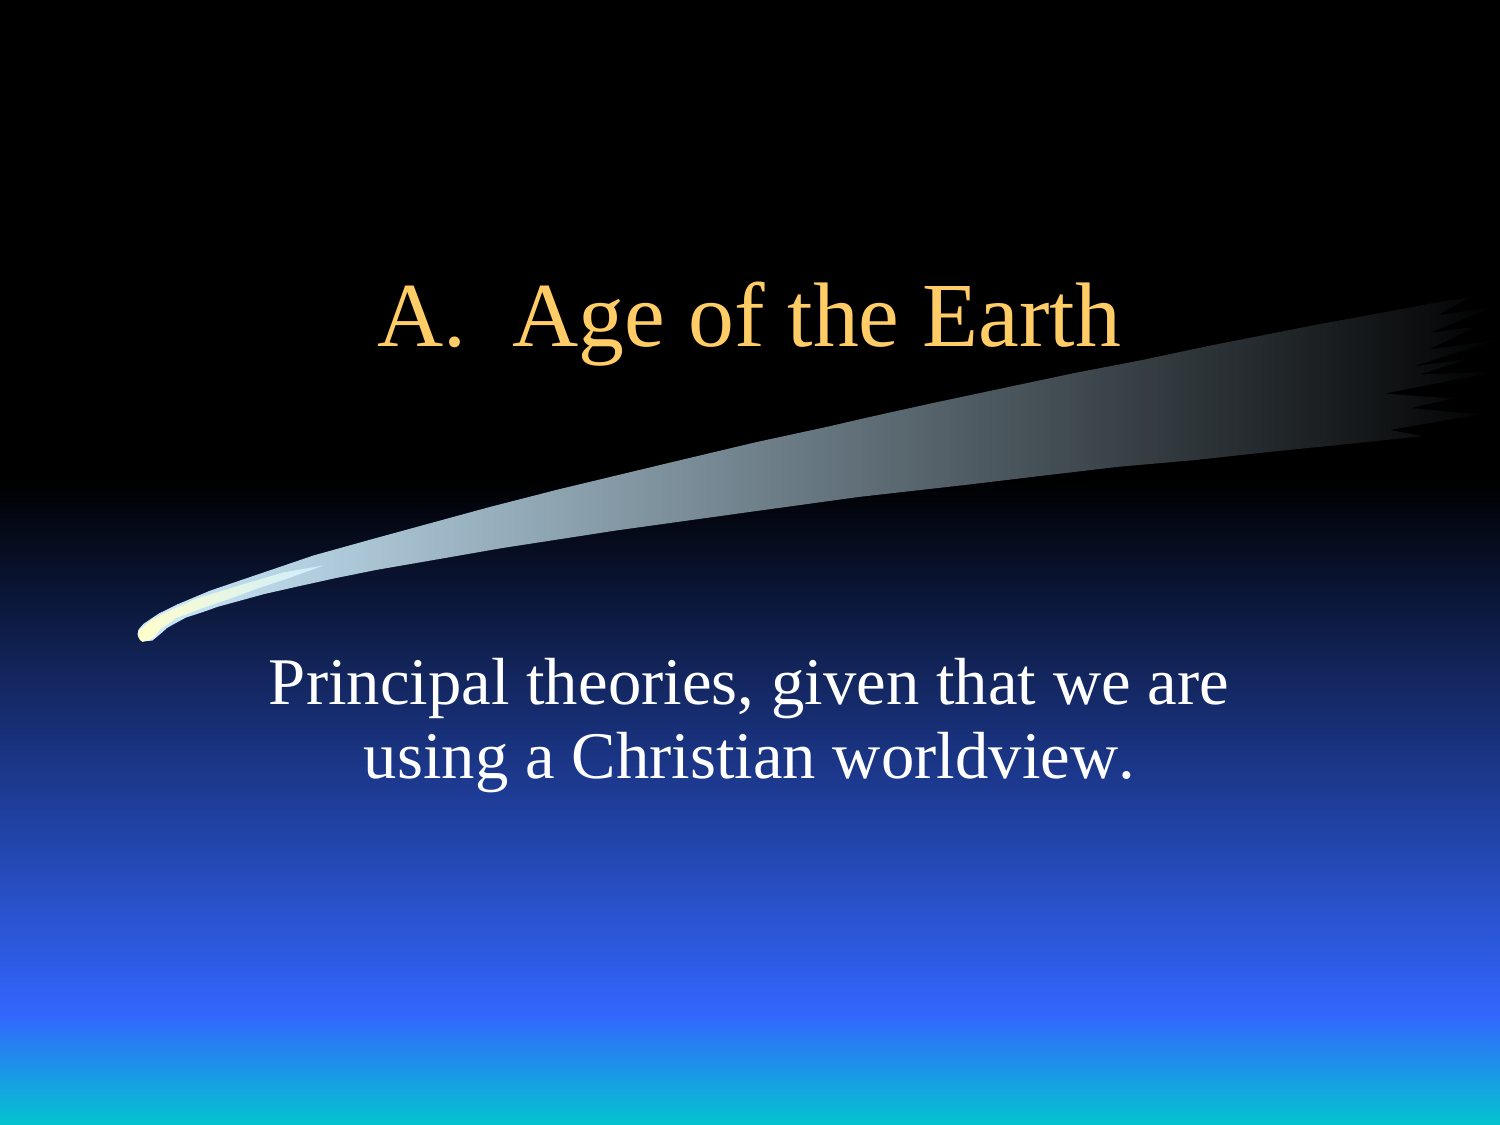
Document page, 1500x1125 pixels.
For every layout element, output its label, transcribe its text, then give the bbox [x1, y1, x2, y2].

title A. Age of the Earth [112, 185, 1388, 374]
subtitle Principal theories, given that we are using a Christian worldview. [225, 637, 1276, 926]
